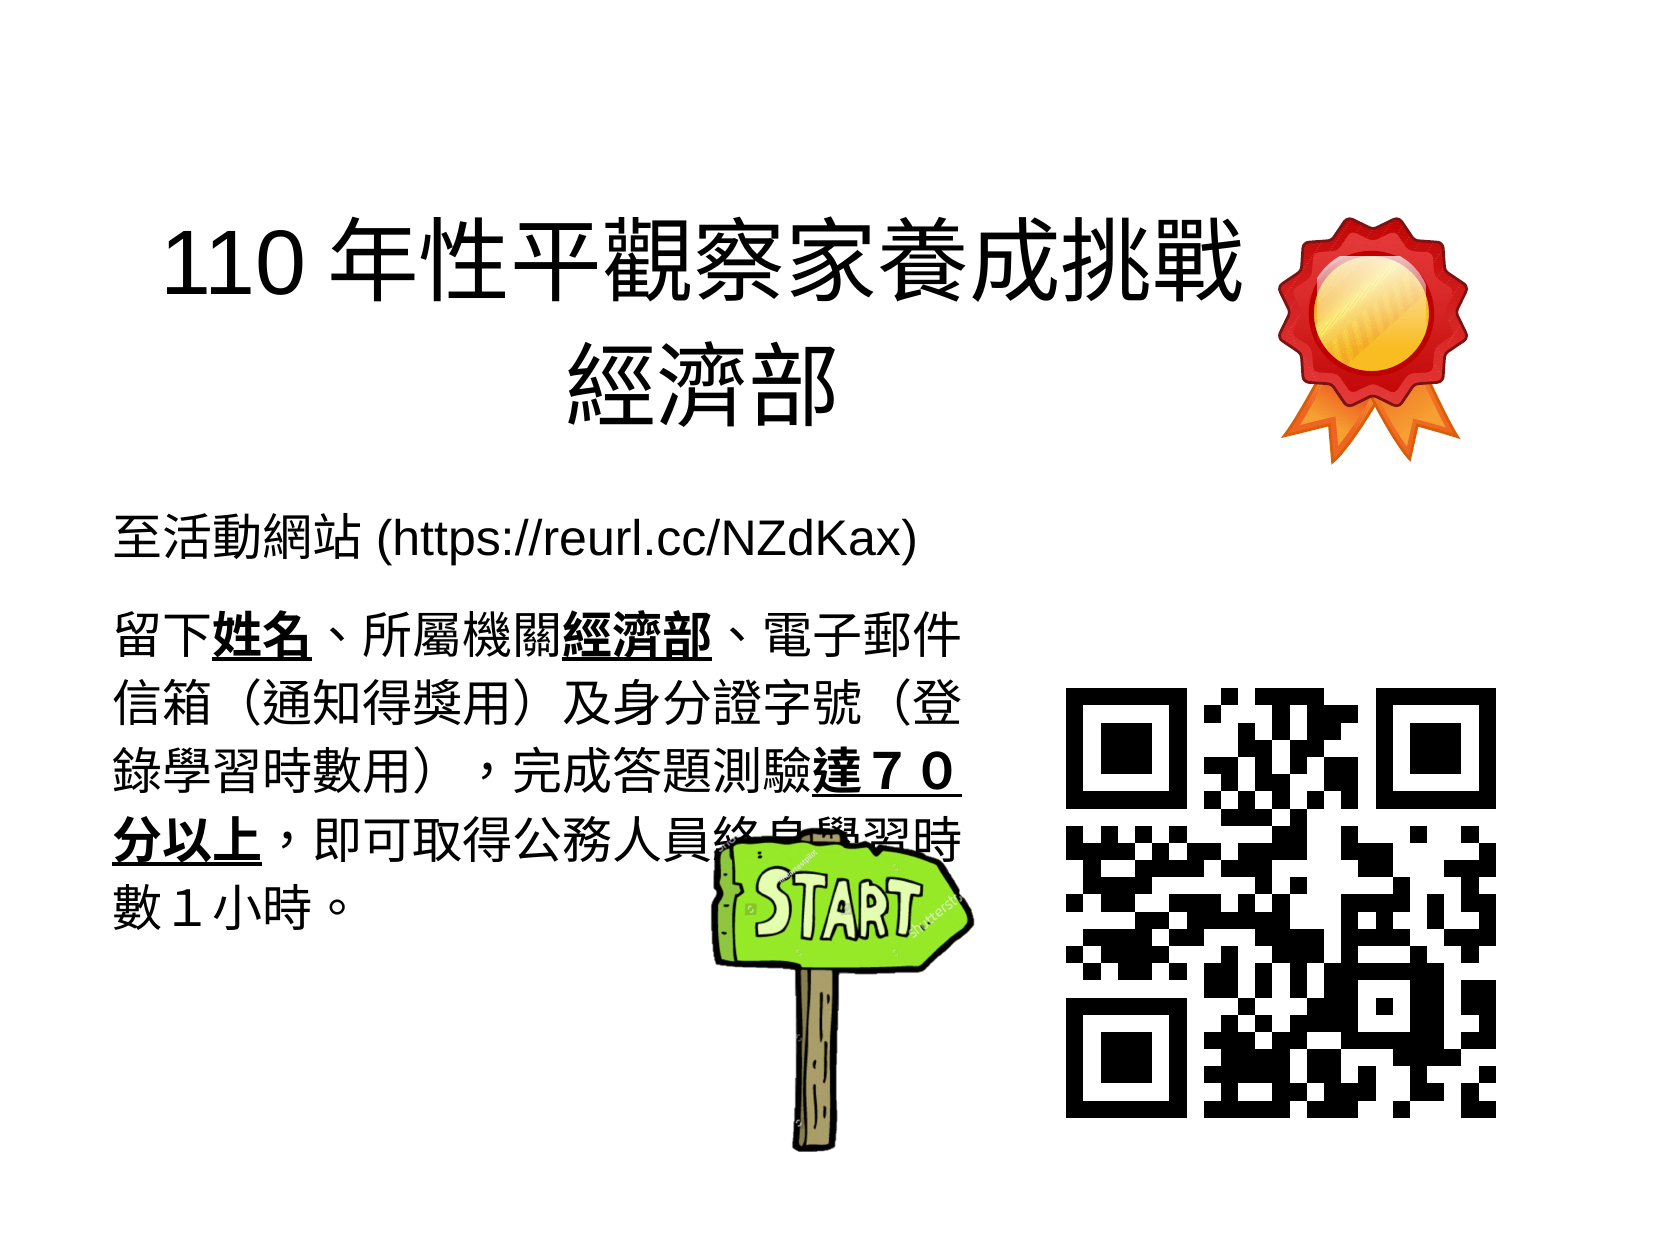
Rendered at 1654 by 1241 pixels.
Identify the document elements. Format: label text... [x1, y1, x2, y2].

picture [1240, 206, 1506, 473]
title 110年性平觀察家養成挑戰 經濟部 [76, 211, 1240, 432]
picture [998, 620, 1565, 1187]
list 至活動網站(https://reurl.cc/NZdKax) 留下姓名、所屬機關經濟部、電子郵件信箱（通知得獎用）及身分證字號（登錄學習時數用），完成答題測驗達７０分以上，即可取得公務人員終身學習時數１小時。 [112, 501, 1004, 892]
picture [708, 822, 976, 1152]
